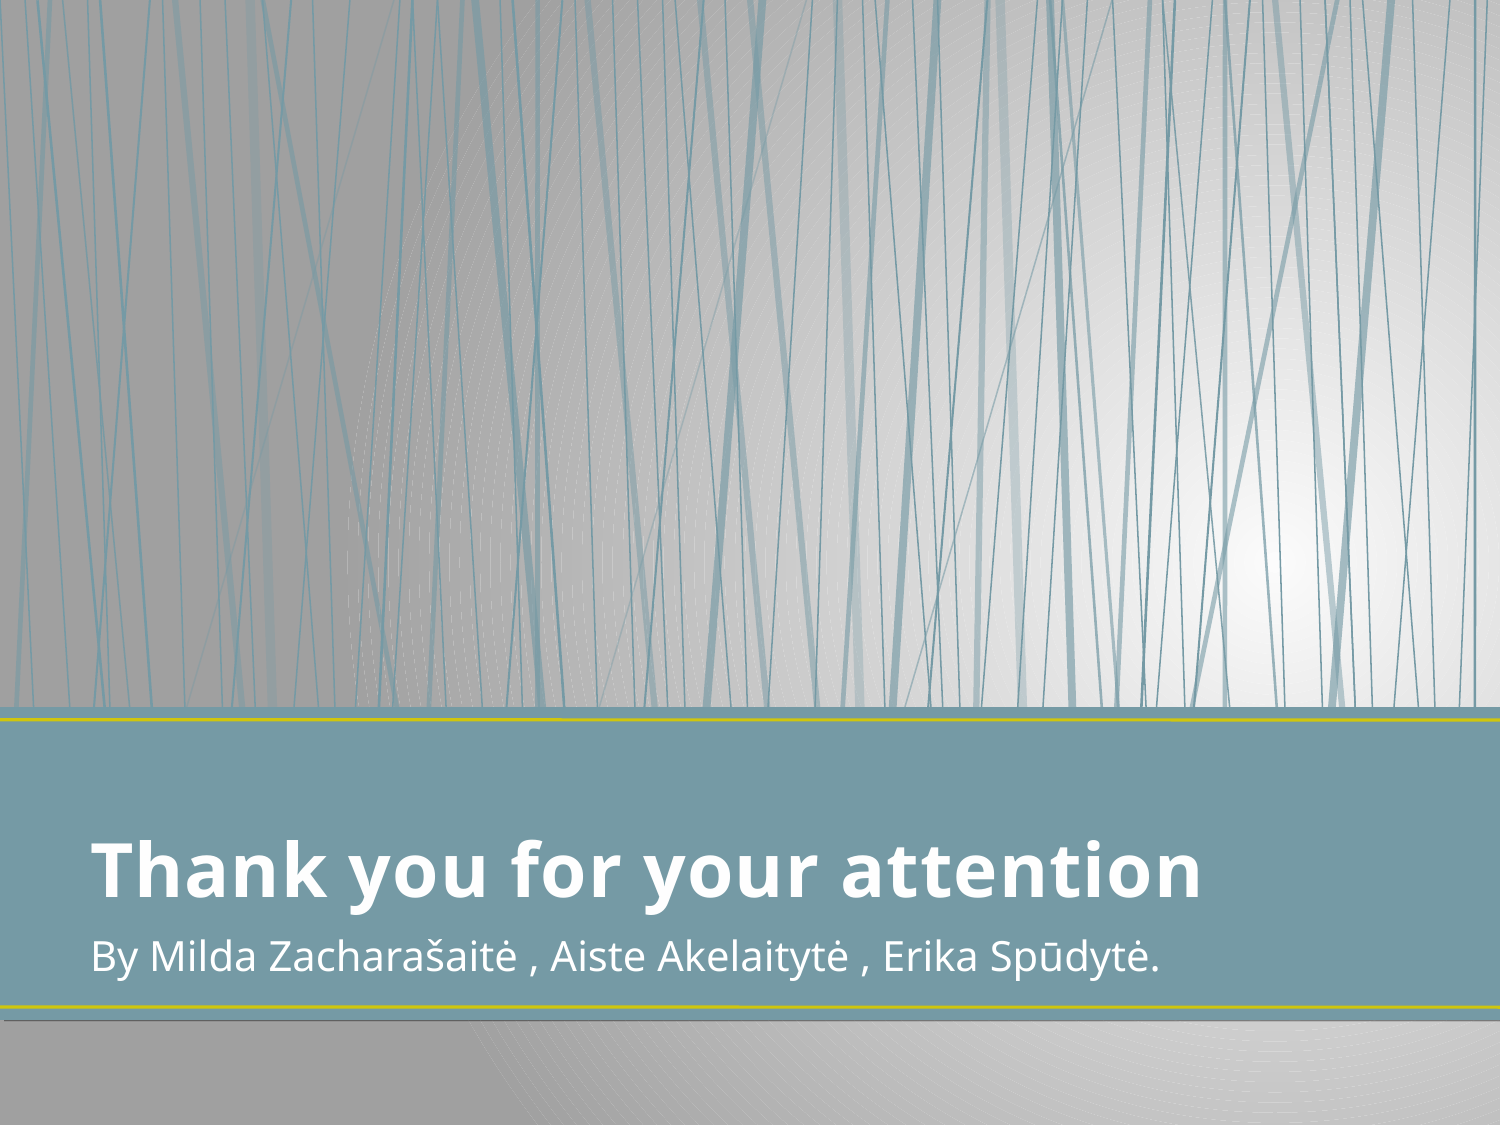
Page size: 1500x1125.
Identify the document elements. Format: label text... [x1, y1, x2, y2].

title Thank you for your attention [75, 732, 1438, 920]
list By Milda Zacharašaitė , Aiste Akelaitytė , Erika Spūdytė. [75, 922, 1438, 991]
